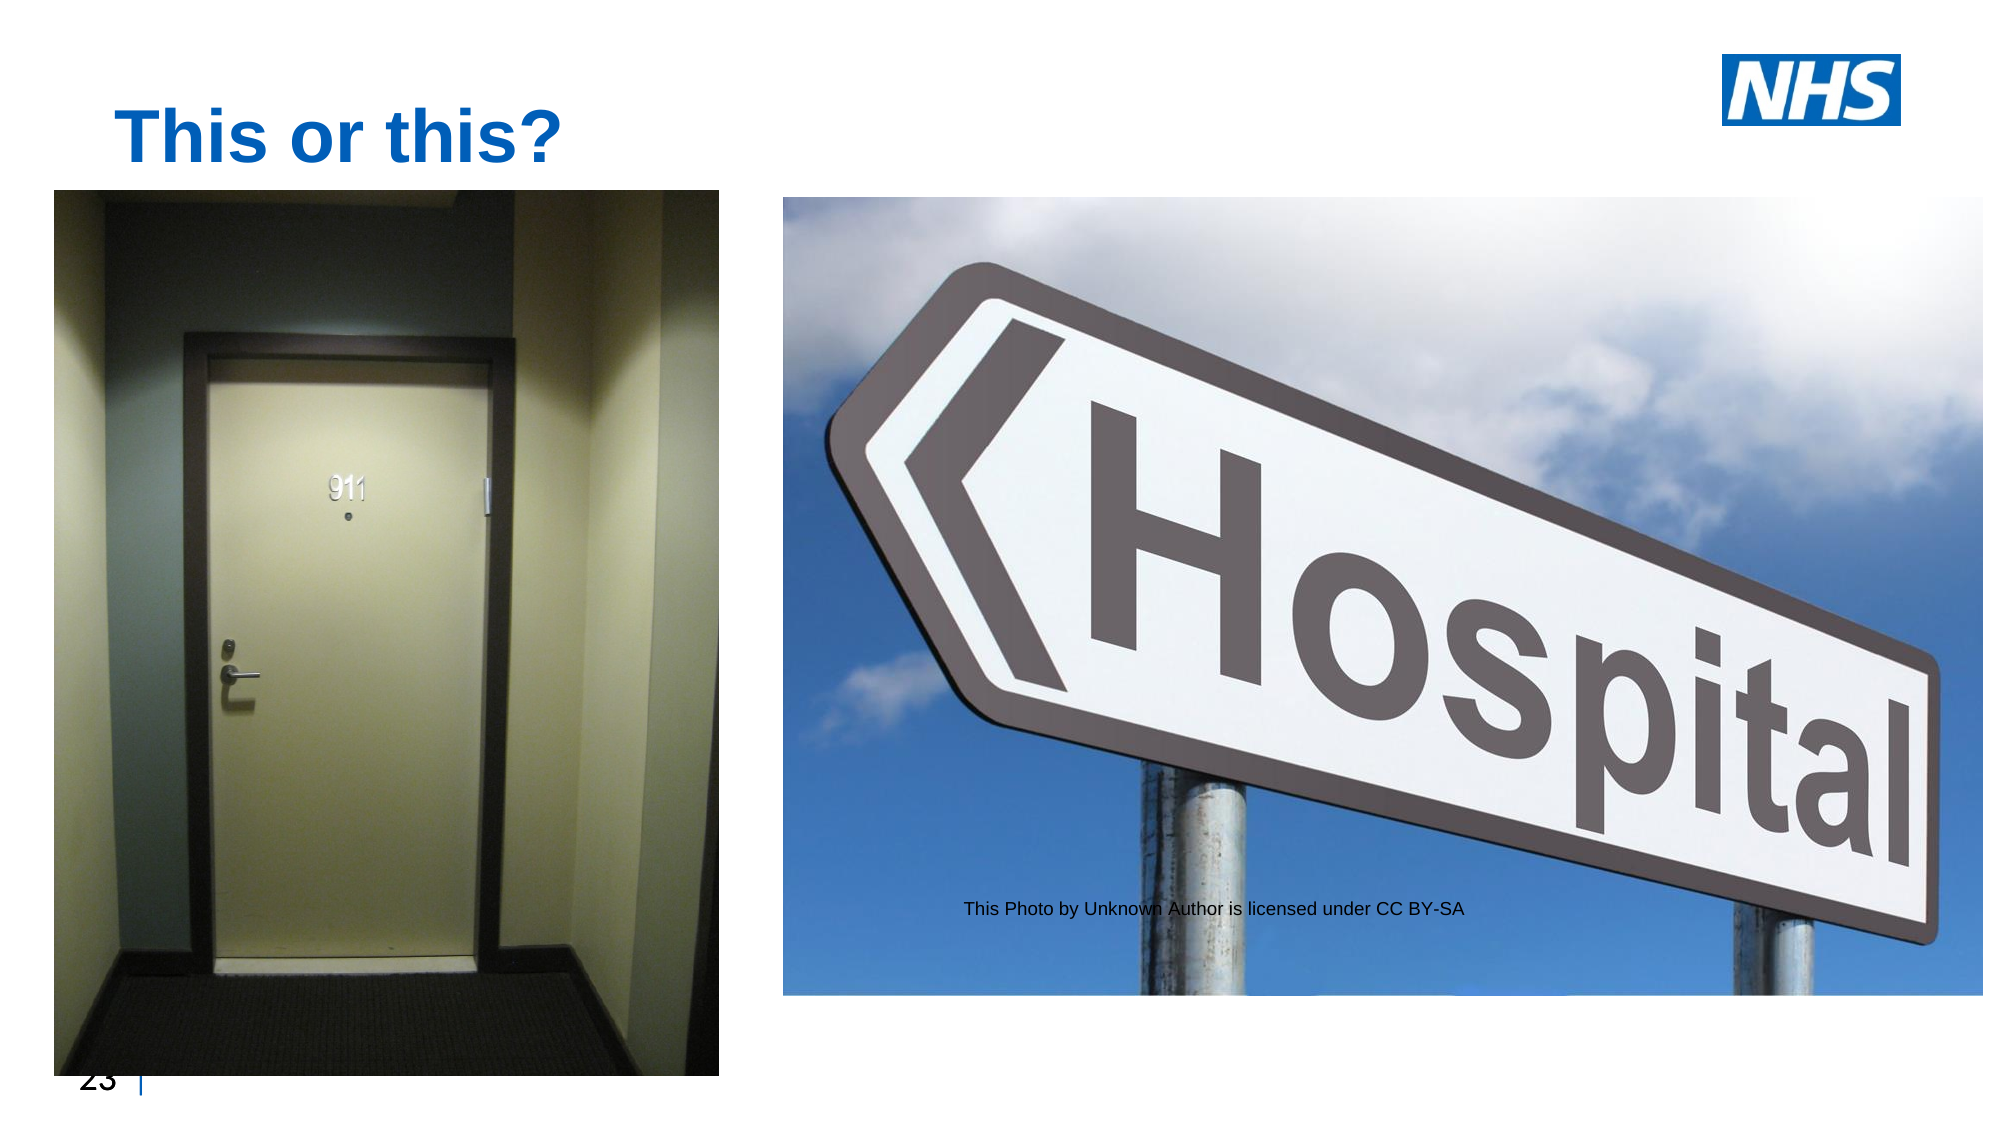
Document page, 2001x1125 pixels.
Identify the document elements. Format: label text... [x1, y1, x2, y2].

title This or this? [99, 90, 1537, 191]
text_box This Photo by Unknown Author is licensed under CC BY-SA [948, 889, 1794, 928]
picture [54, 190, 719, 1076]
picture [783, 197, 1983, 996]
